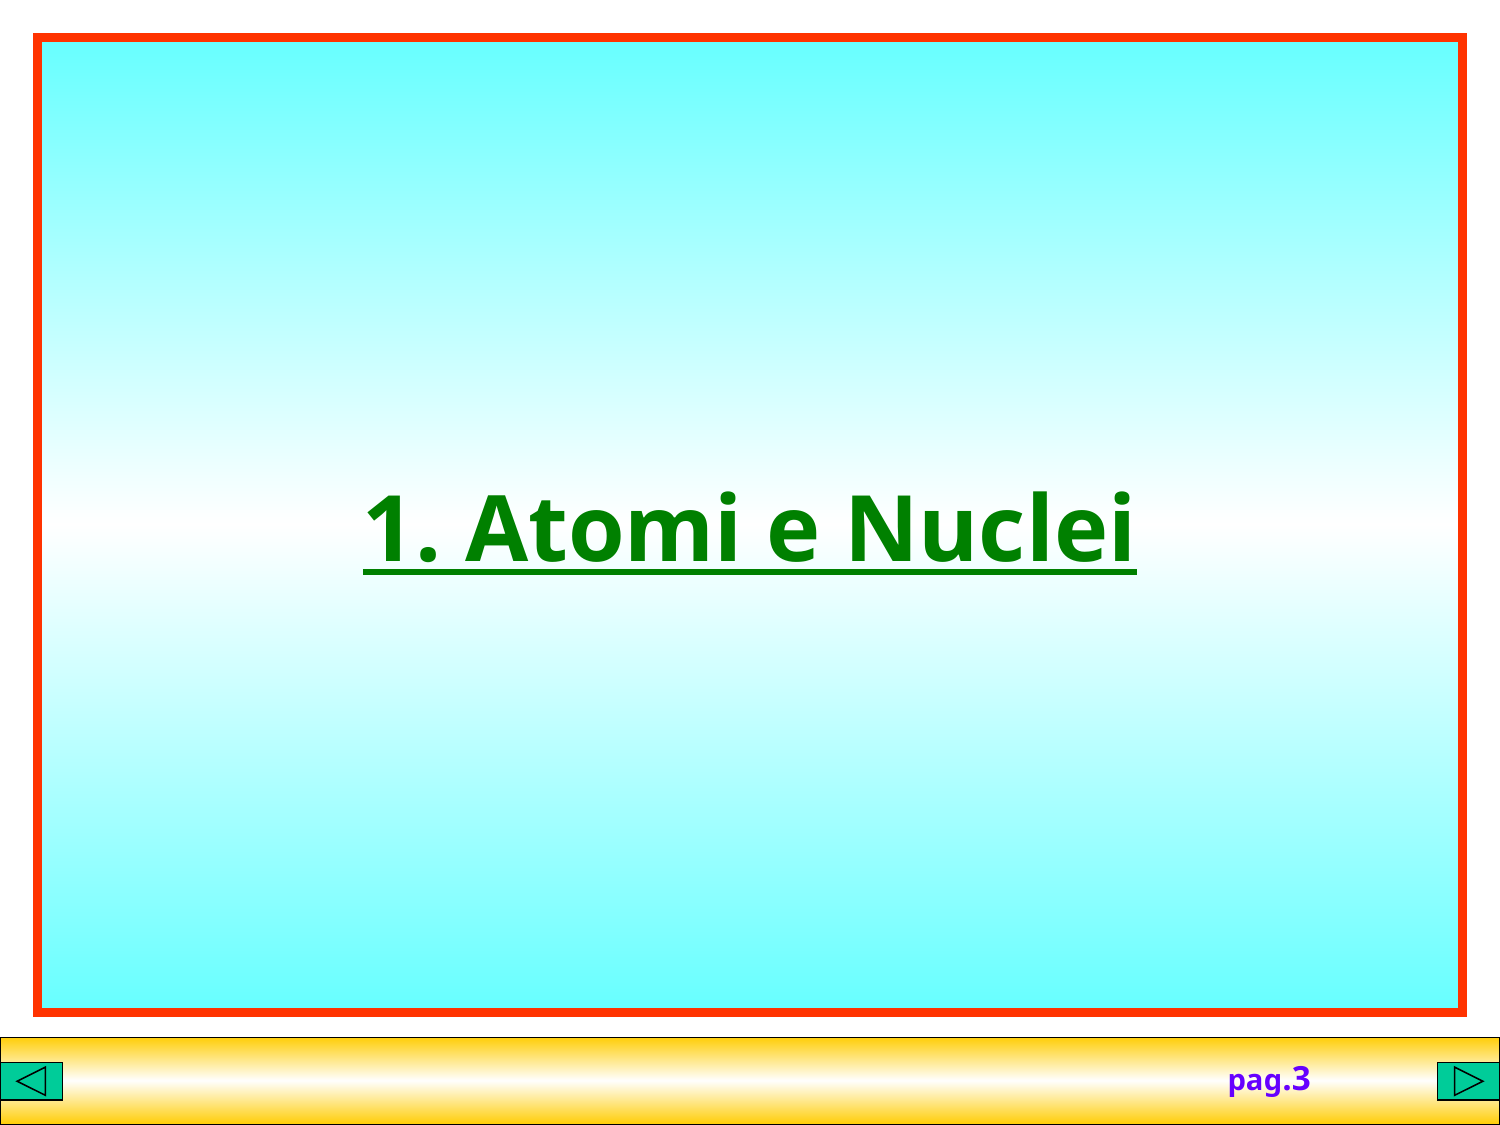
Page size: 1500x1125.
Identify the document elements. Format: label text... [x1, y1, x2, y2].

title 1. Atomi e Nuclei [37, 37, 1463, 1013]
